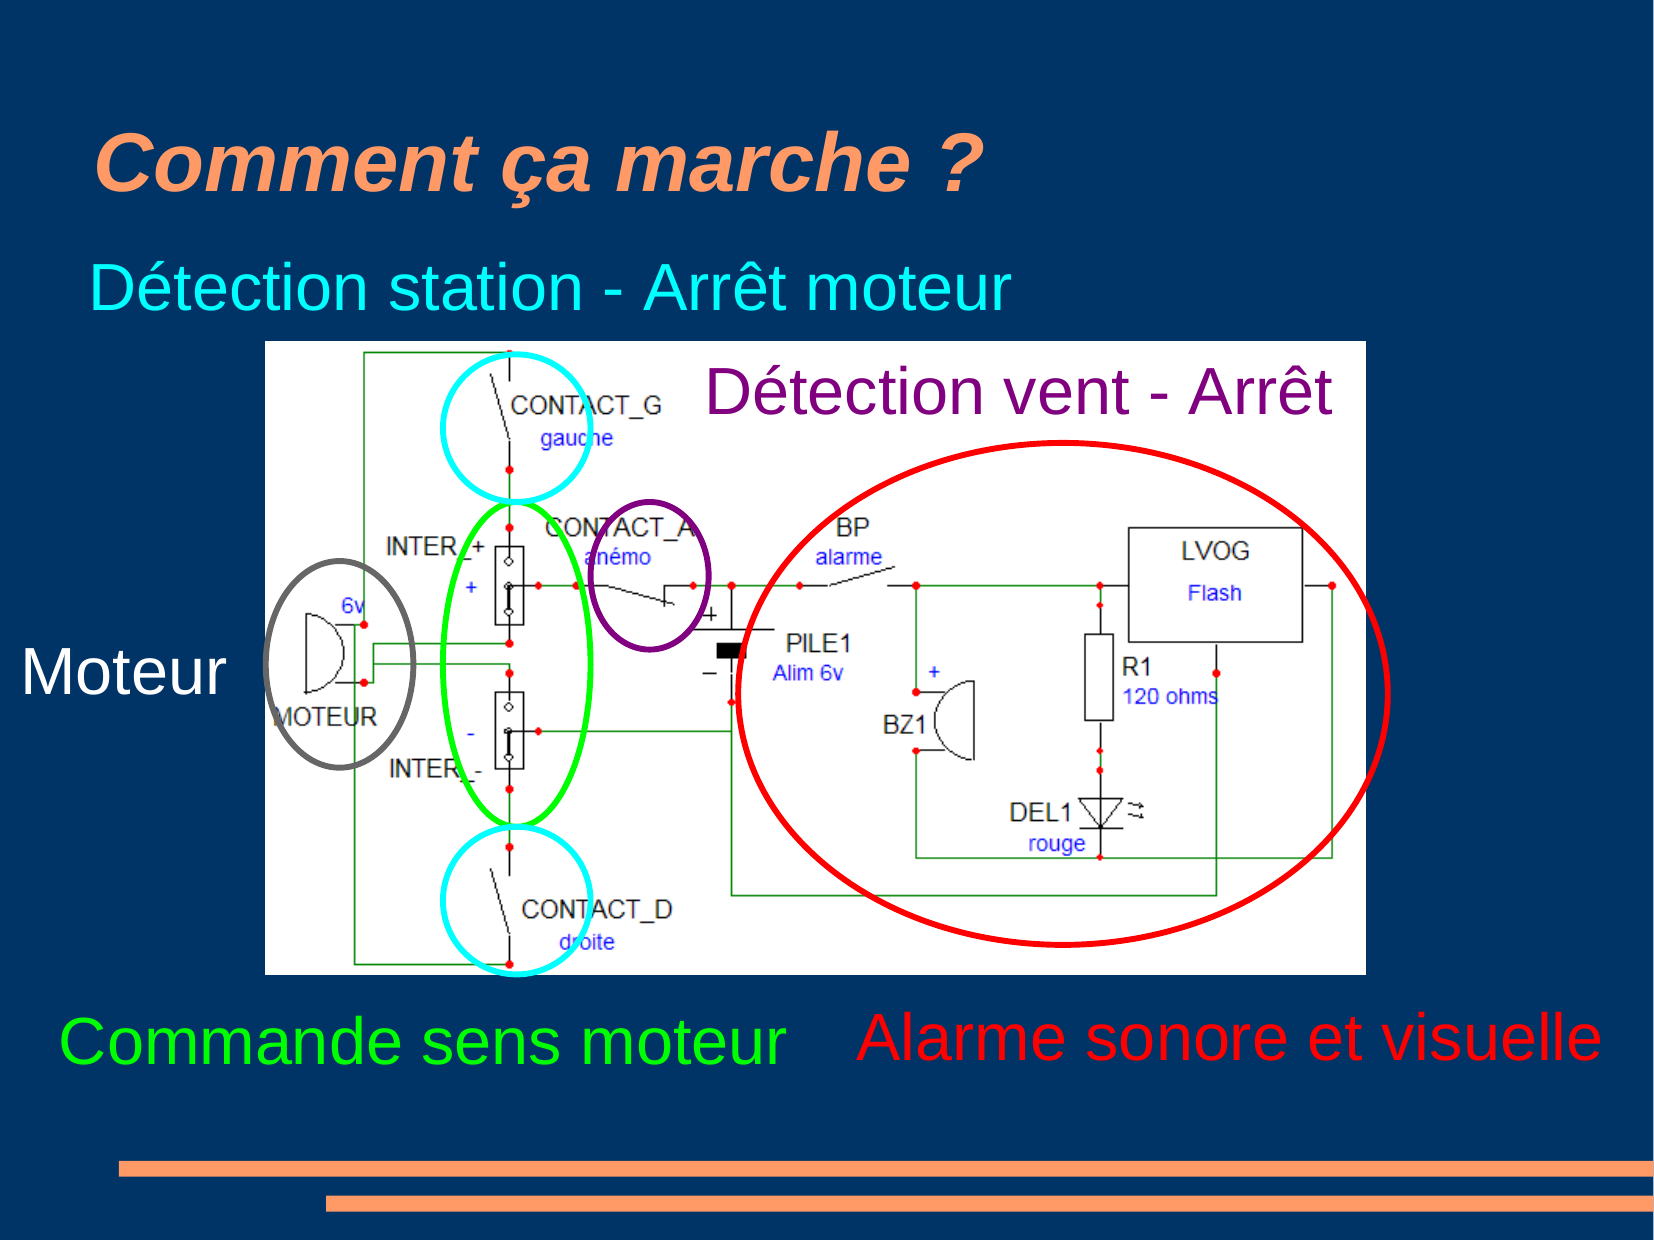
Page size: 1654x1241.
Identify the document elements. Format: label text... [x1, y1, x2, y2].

text_box Détection station - Arrêt moteur [88, 249, 1034, 325]
picture [265, 341, 1366, 975]
text_box Alarme sonore et visuelle [856, 1000, 1625, 1075]
text_box [738, 442, 1388, 945]
text_box Moteur [20, 633, 266, 709]
title Comment ça marche ? [93, 59, 1506, 267]
text_box [266, 561, 414, 768]
text_box Détection vent - Arrêt [704, 354, 1359, 430]
text_box [590, 501, 709, 650]
text_box Commande sens moteur [59, 1003, 789, 1079]
text_box [442, 354, 591, 975]
